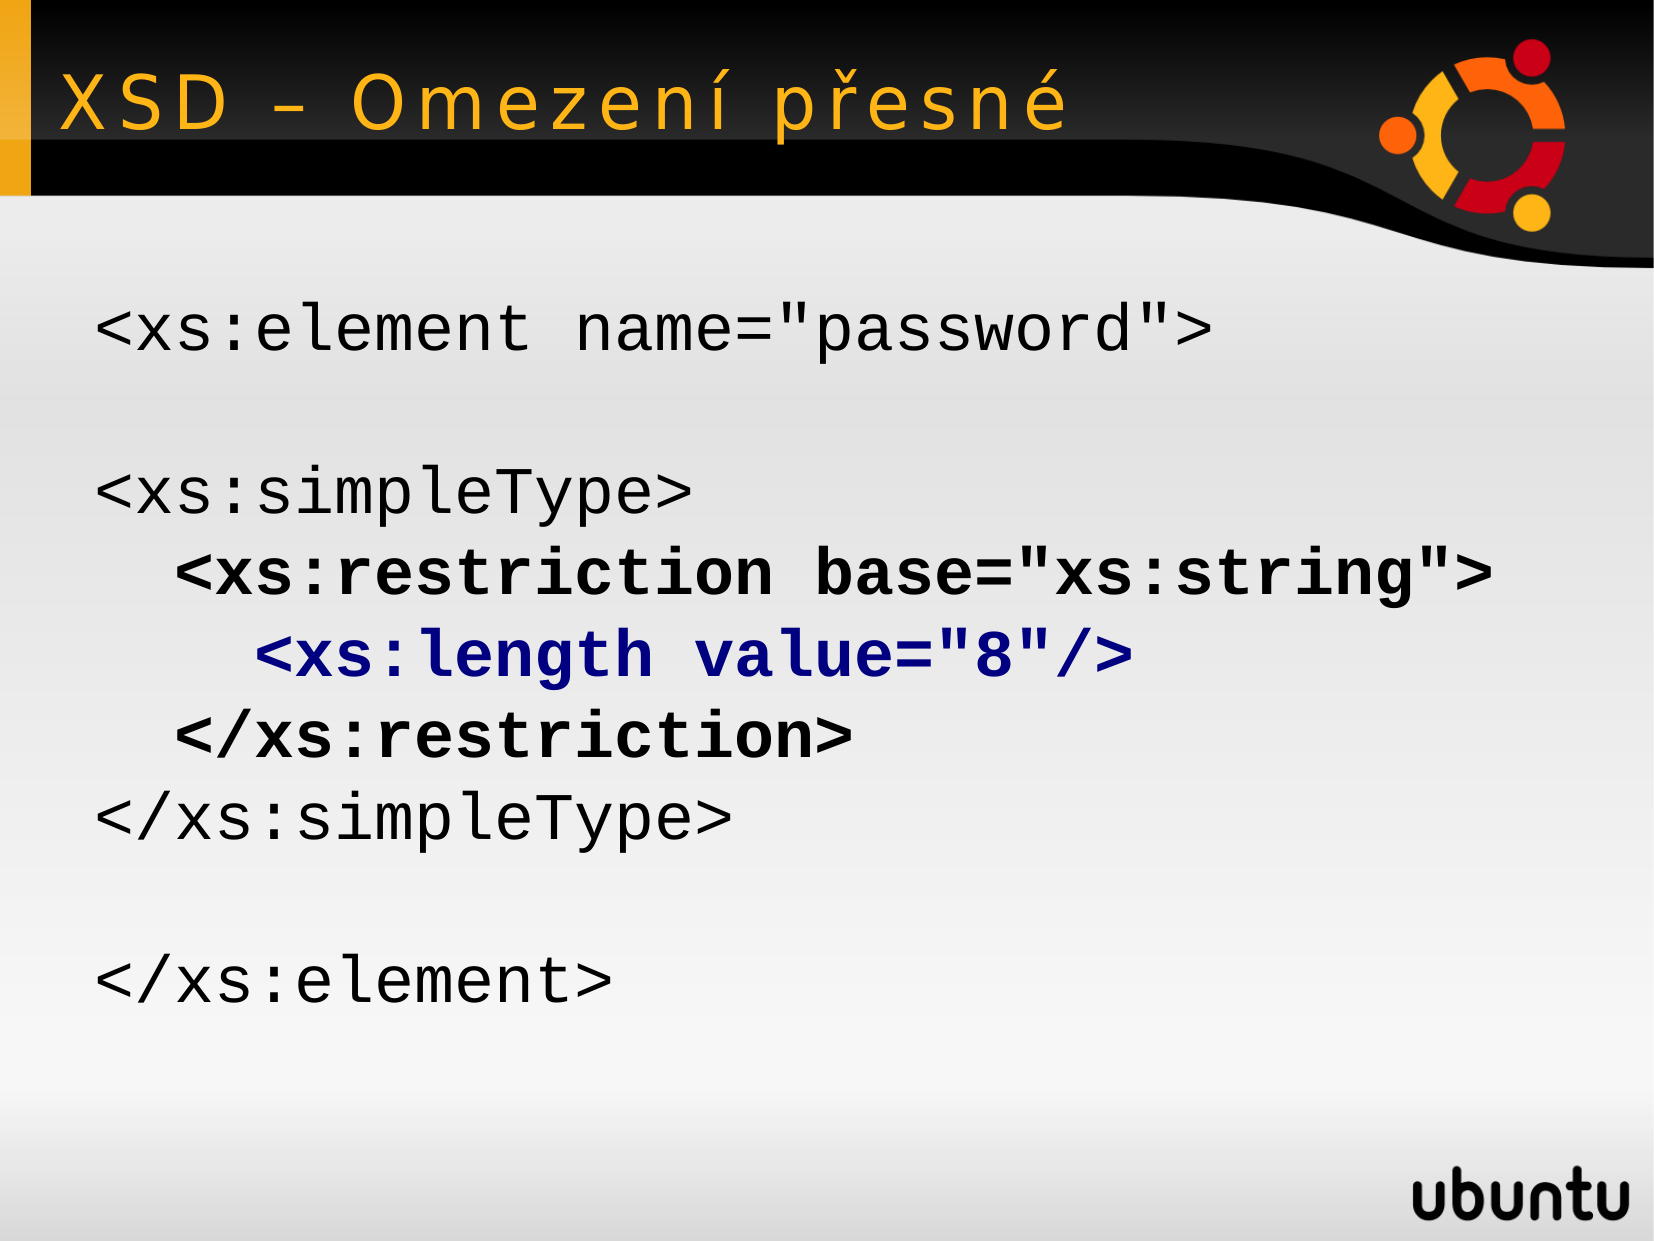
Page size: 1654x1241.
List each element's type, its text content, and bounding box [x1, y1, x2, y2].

title XSD – Omezení přesné [59, 29, 1270, 178]
picture [0, 0, 1654, 1241]
list <xs:element name="password"> <xs:simpleType> <xs:restriction base="xs:string"> <xs:length value="8"/> </xs:restriction> </xs:simpleType> </xs:element> [76, 295, 1565, 1114]
